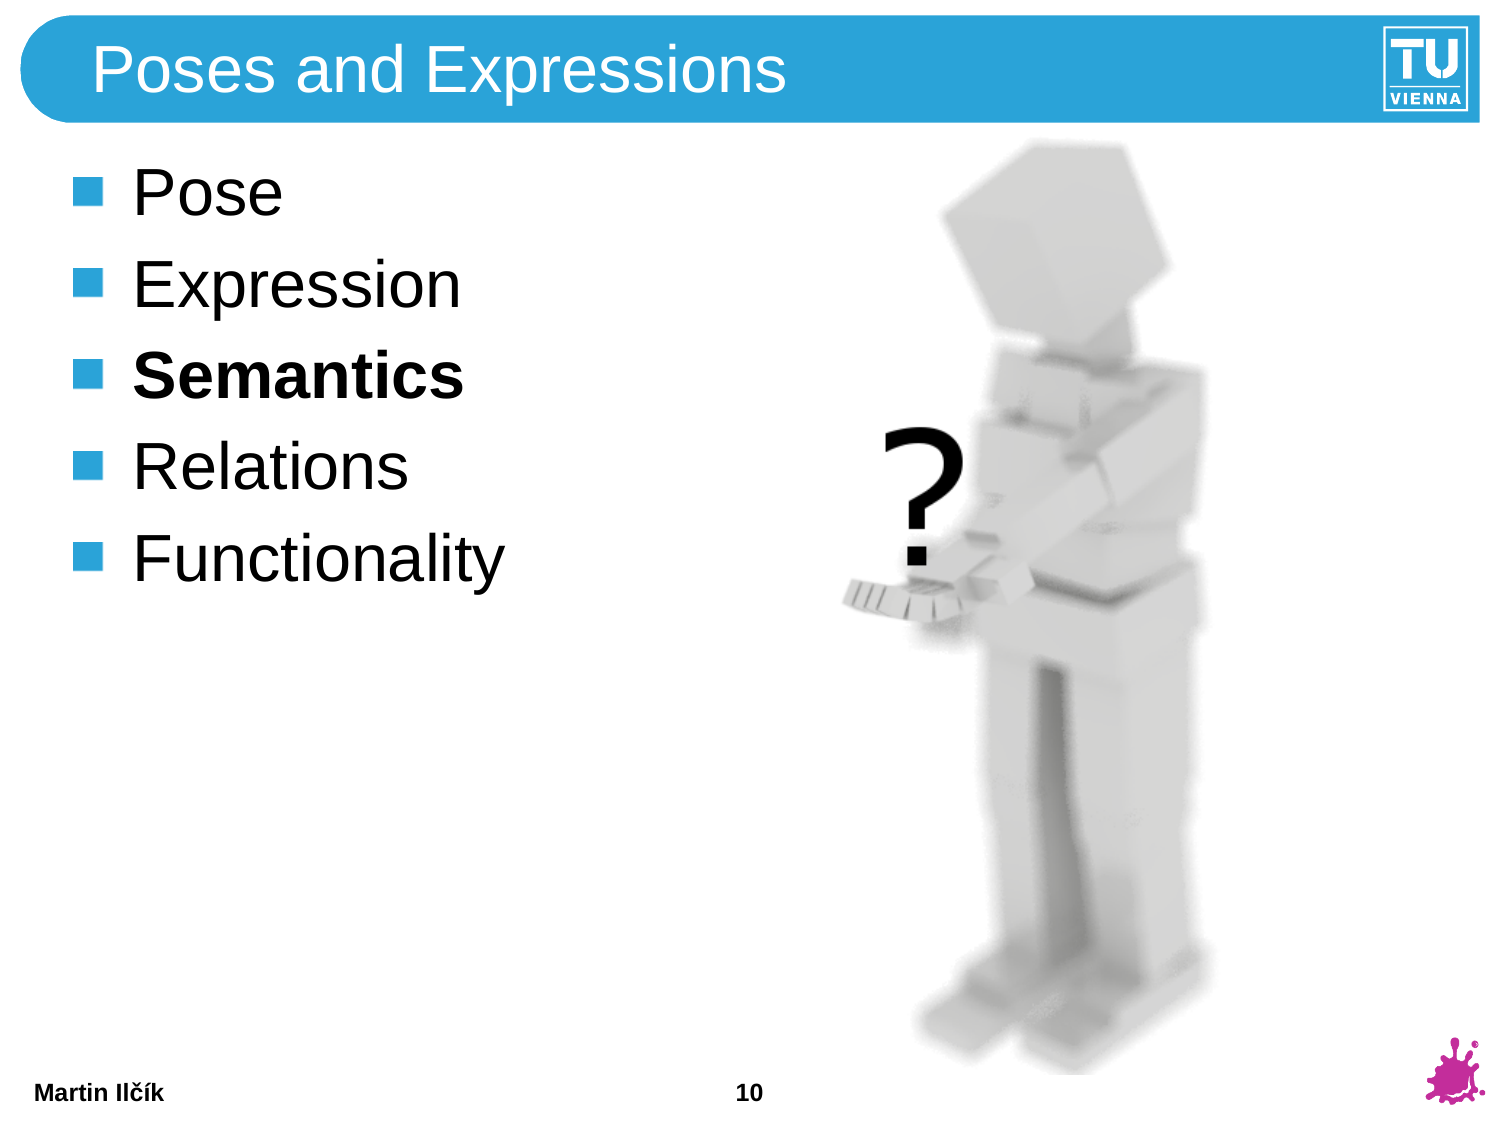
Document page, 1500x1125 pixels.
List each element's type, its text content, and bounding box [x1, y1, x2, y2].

text_box Martin Ilčík [19, 1068, 636, 1118]
text_box 41 [661, 1067, 838, 1118]
title Poses and Expressions [76, 7, 1350, 132]
list Pose Expression Semantics Relations Functionality [59, 147, 803, 1046]
picture [803, 129, 1239, 1075]
